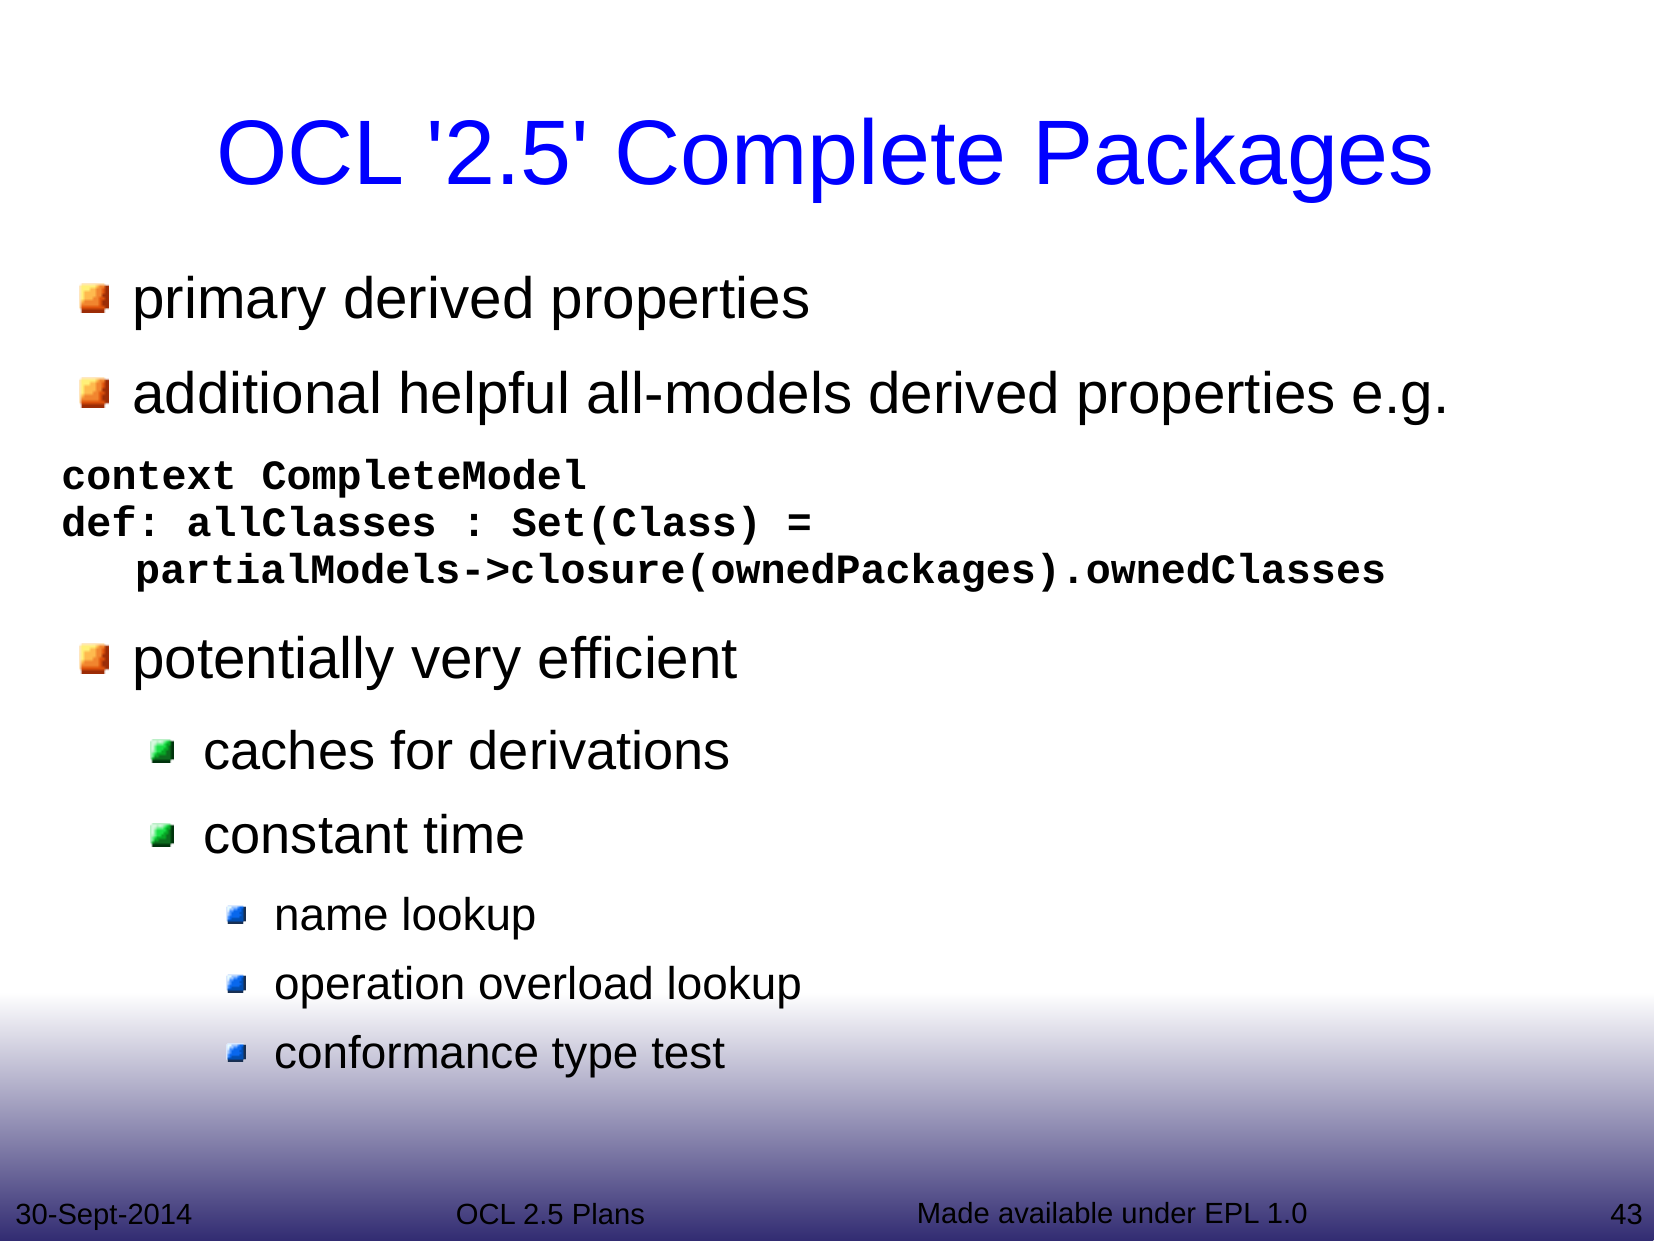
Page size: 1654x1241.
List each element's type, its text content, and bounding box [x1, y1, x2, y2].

list primary derived properties additional helpful all-models derived properties e.g. context CompleteModel def: allClasses : Set(Class) = partialModels->closure(ownedPackages).ownedClasses potentially very efficient caches for derivations constant time name lookup operation overload lookup conformance type test [61, 265, 1597, 1079]
title OCL '2.5' Complete Packages [82, 49, 1571, 257]
